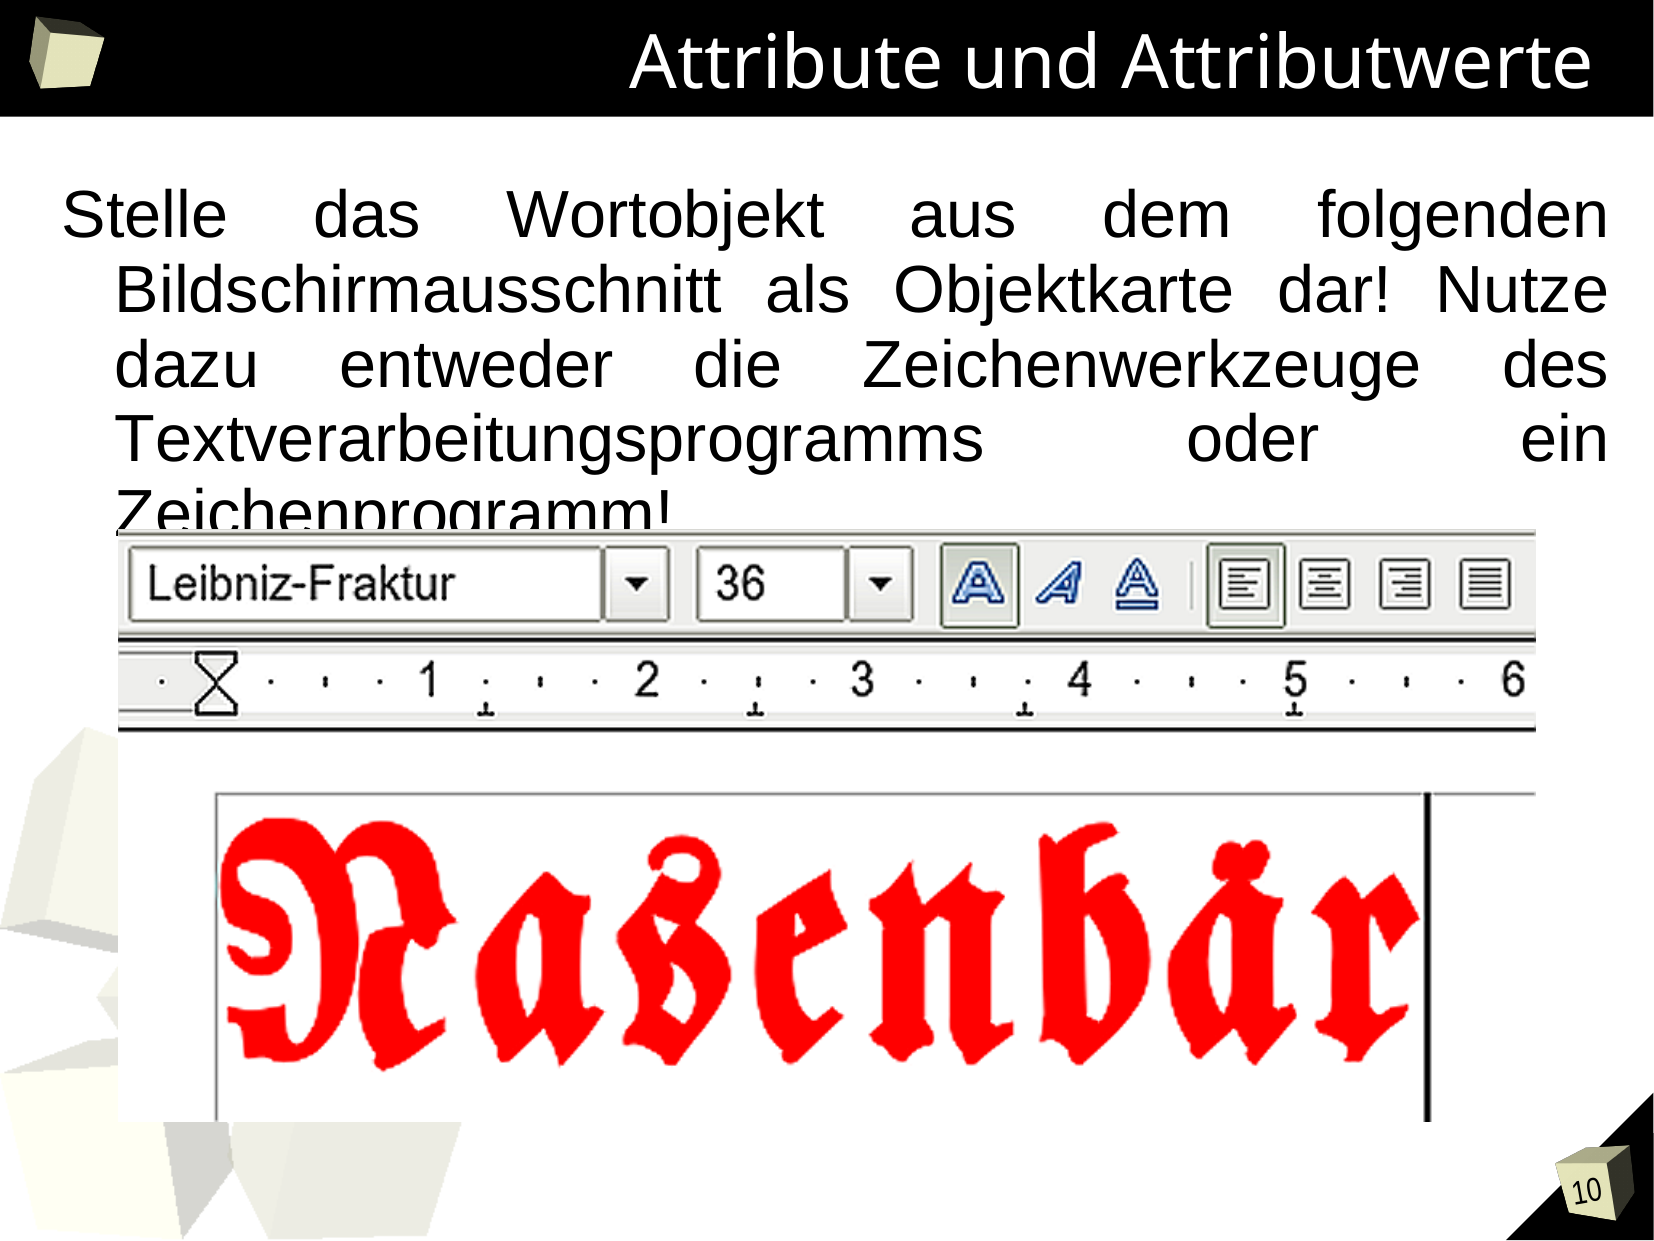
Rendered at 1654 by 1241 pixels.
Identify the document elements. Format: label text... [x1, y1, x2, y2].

picture [118, 529, 1536, 1123]
title Attribute und Attributwerte [118, 0, 1595, 119]
list Stelle das Wortobjekt aus dem folgenden Bildschirmausschnitt als Objektkarte dar! Nutze dazu entweder die Zeichenwerkzeuge des Textverarbeitungsprogramms oder ein Zeichenprogramm! [44, 177, 1611, 1214]
picture [0, 726, 477, 1241]
